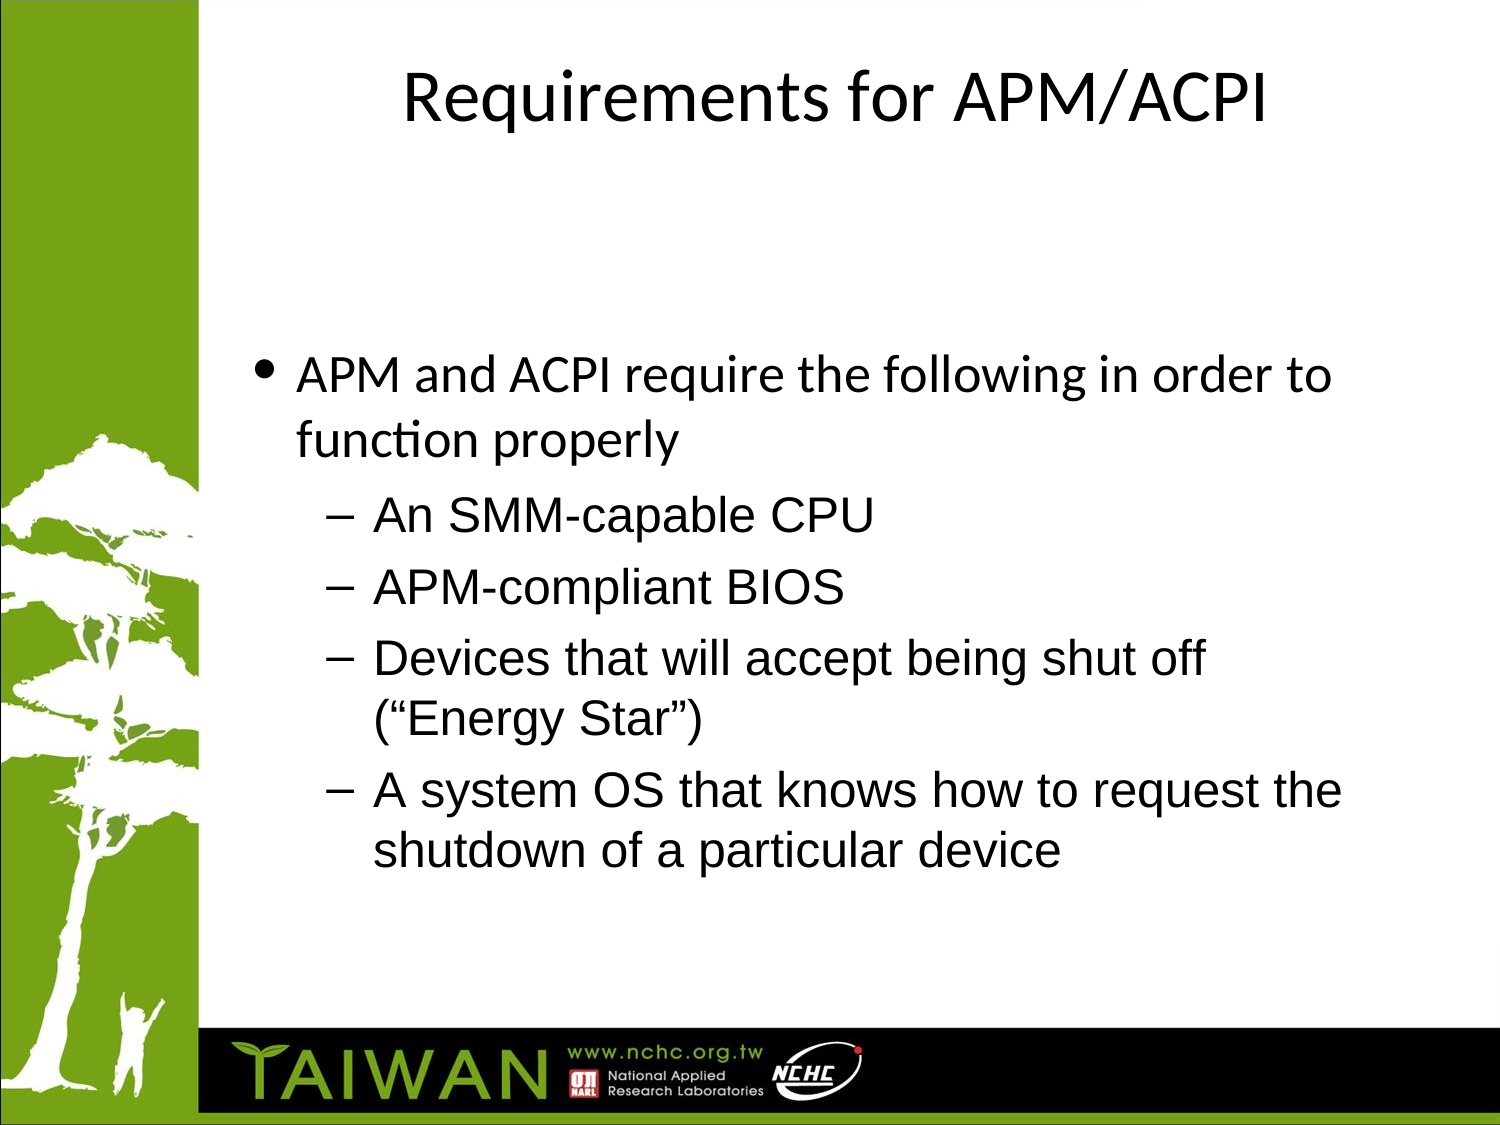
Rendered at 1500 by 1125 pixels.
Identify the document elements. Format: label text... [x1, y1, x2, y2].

title Requirements for APM/ACPI [248, 38, 1442, 144]
list APM and ACPI require the following in order to function properly An SMM-capable CPU APM-compliant BIOS Devices that will accept being shut off (“Energy Star”) A system OS that knows how to request the shutdown of a particular device [236, 330, 1447, 975]
picture [0, 0, 1500, 1125]
